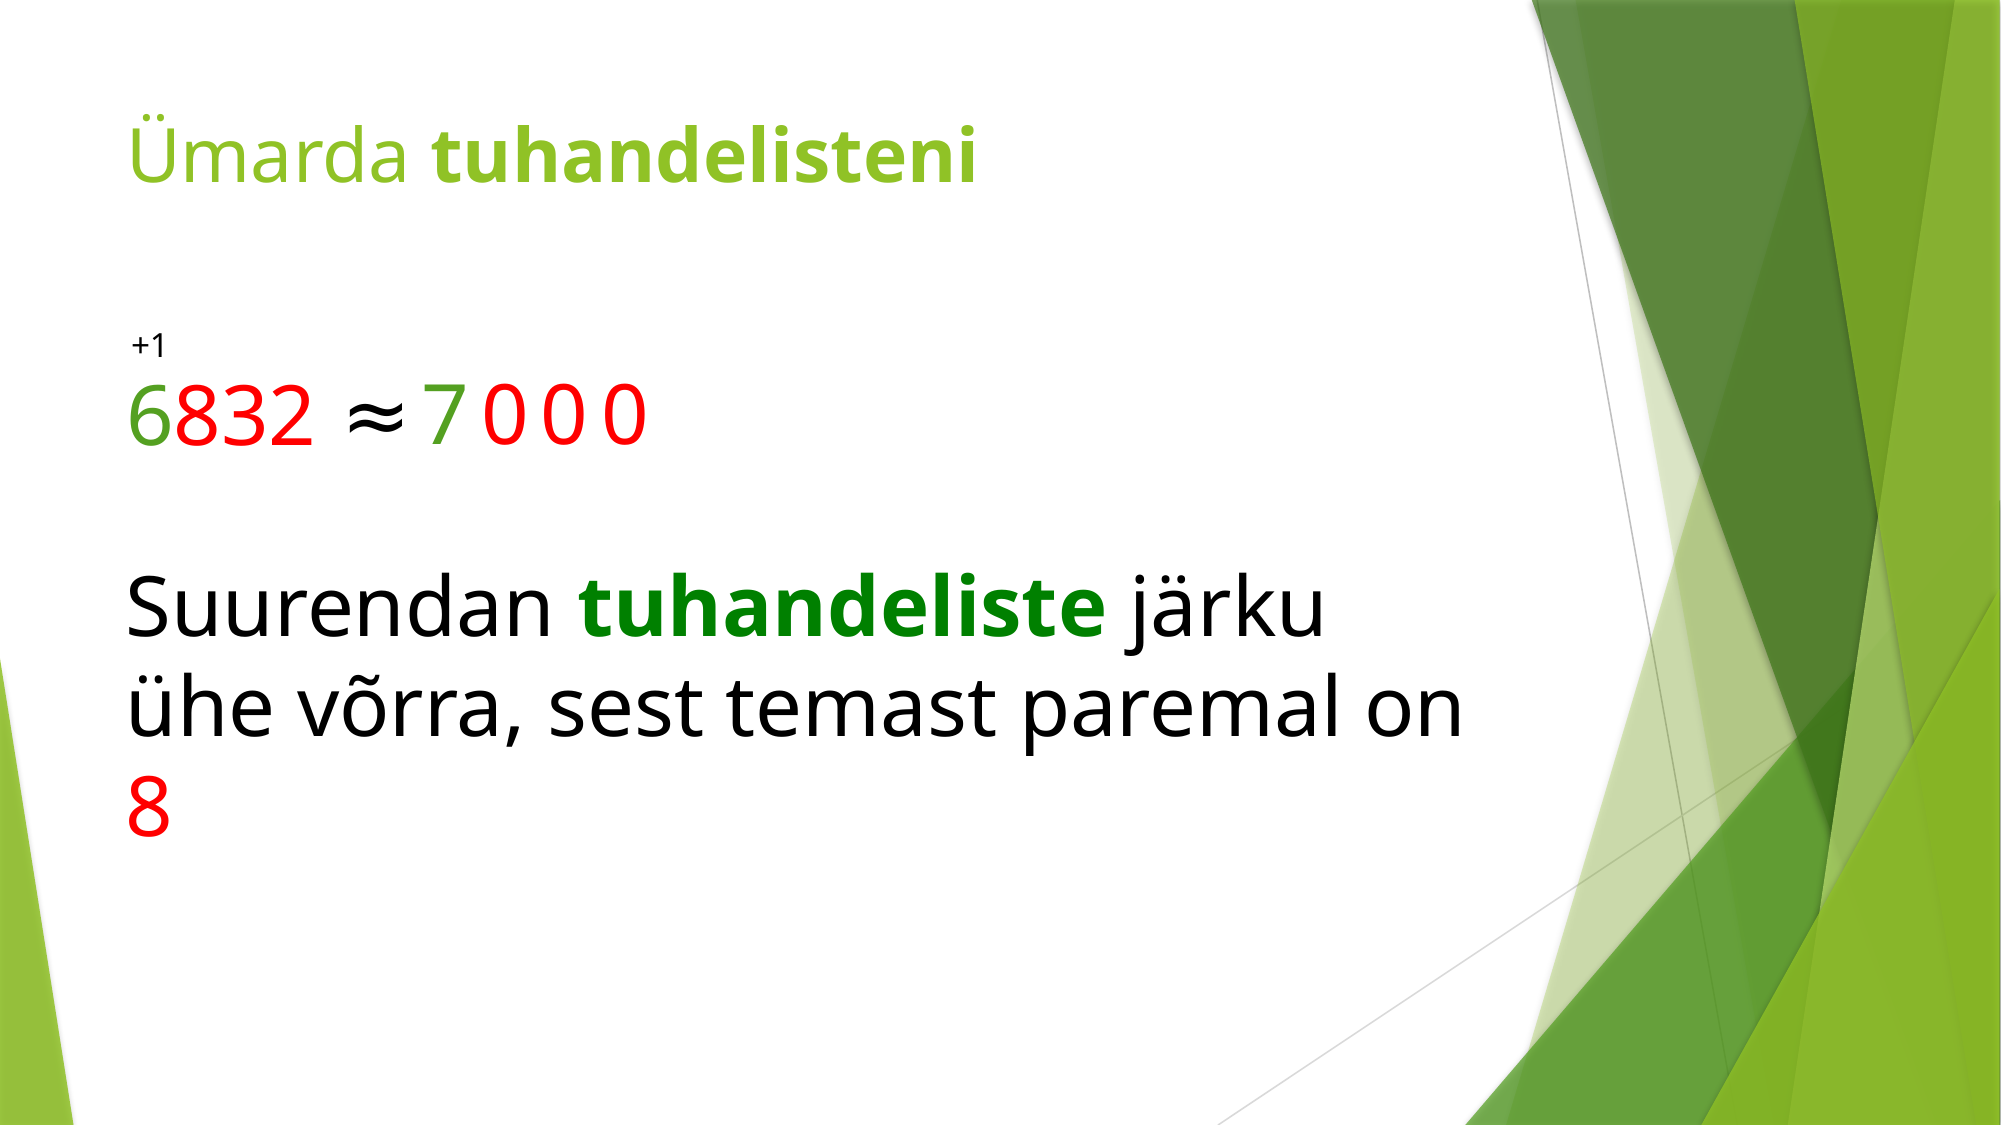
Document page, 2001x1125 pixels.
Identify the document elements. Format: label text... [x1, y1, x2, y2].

list 6832 [111, 354, 348, 471]
text_box 0 [586, 354, 656, 469]
text_box +1 [116, 316, 185, 372]
text_box 0 [492, 390, 517, 439]
text_box 0 [525, 354, 586, 469]
text_box 0 [467, 354, 525, 469]
text_box Suurendan tuhandeliste järku ühe võrra, sest temast paremal on 8 [111, 546, 1504, 861]
text_box ≈ [326, 354, 460, 470]
title Ümarda tuhandelisteni [111, 99, 1522, 317]
text_box 7 [407, 353, 476, 469]
